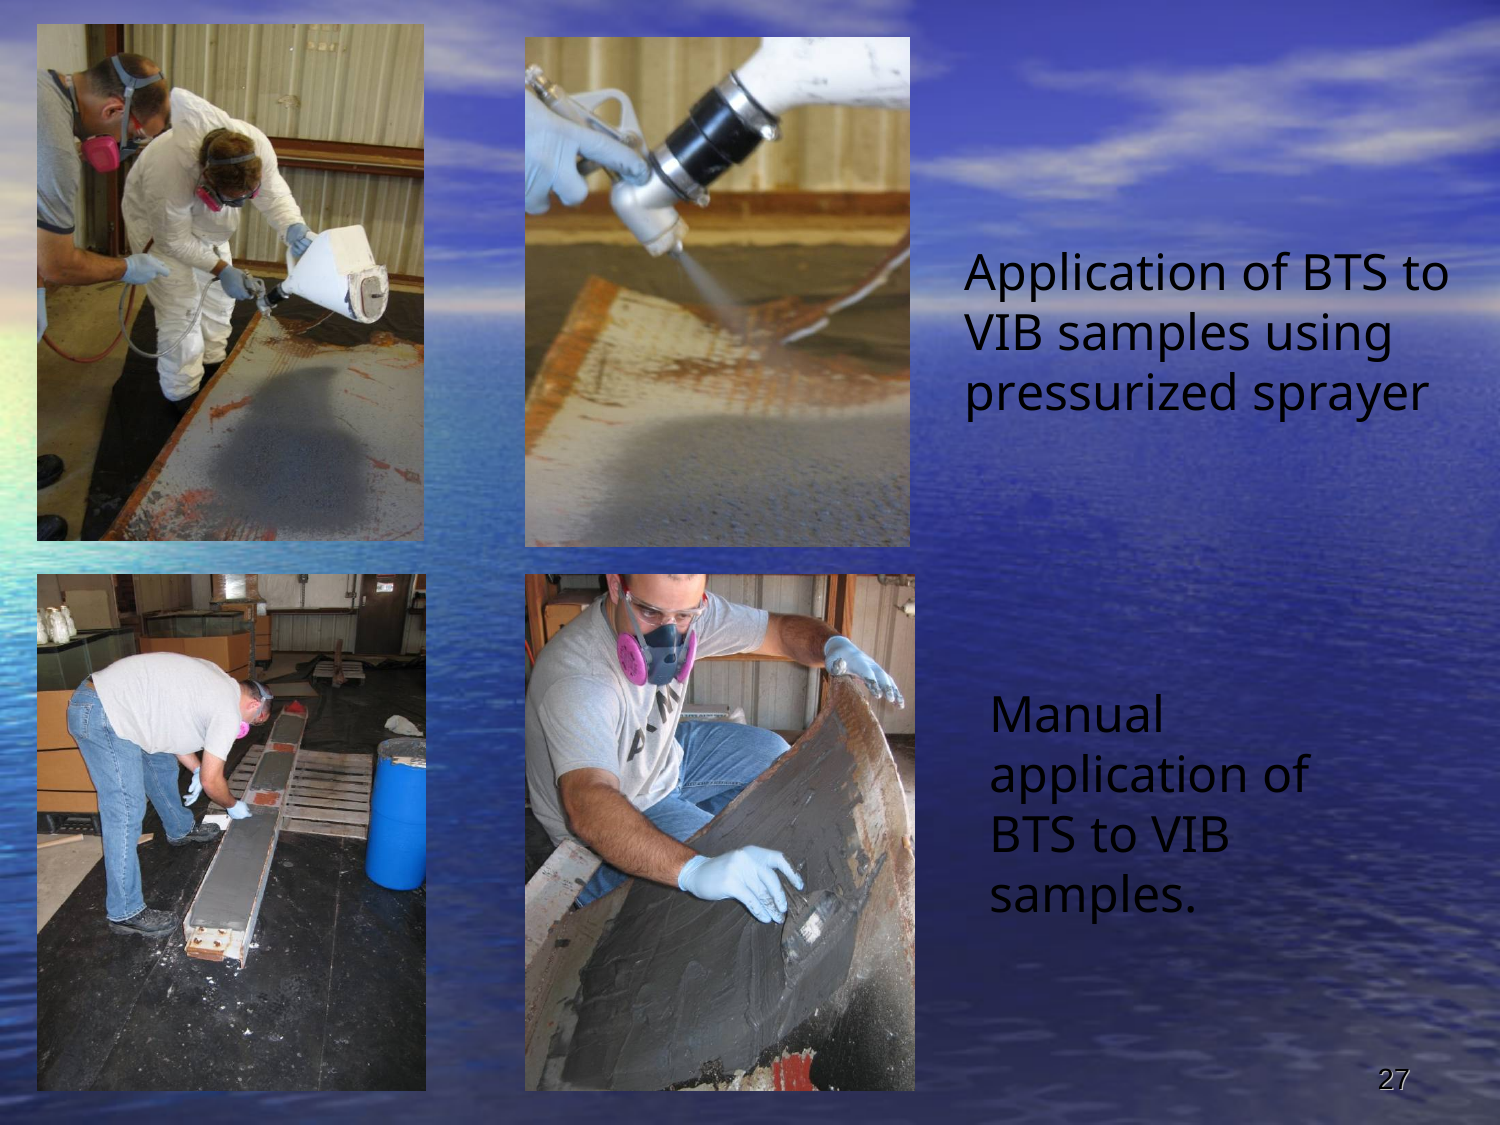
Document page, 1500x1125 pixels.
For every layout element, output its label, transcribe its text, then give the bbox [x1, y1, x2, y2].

text_box <number> [1074, 1024, 1426, 1103]
text_box Application of BTS to VIB samples using pressurized sprayer [950, 233, 1476, 489]
picture [0, 0, 1500, 1125]
text_box Manual application of BTS to VIB samples. [975, 674, 1413, 931]
